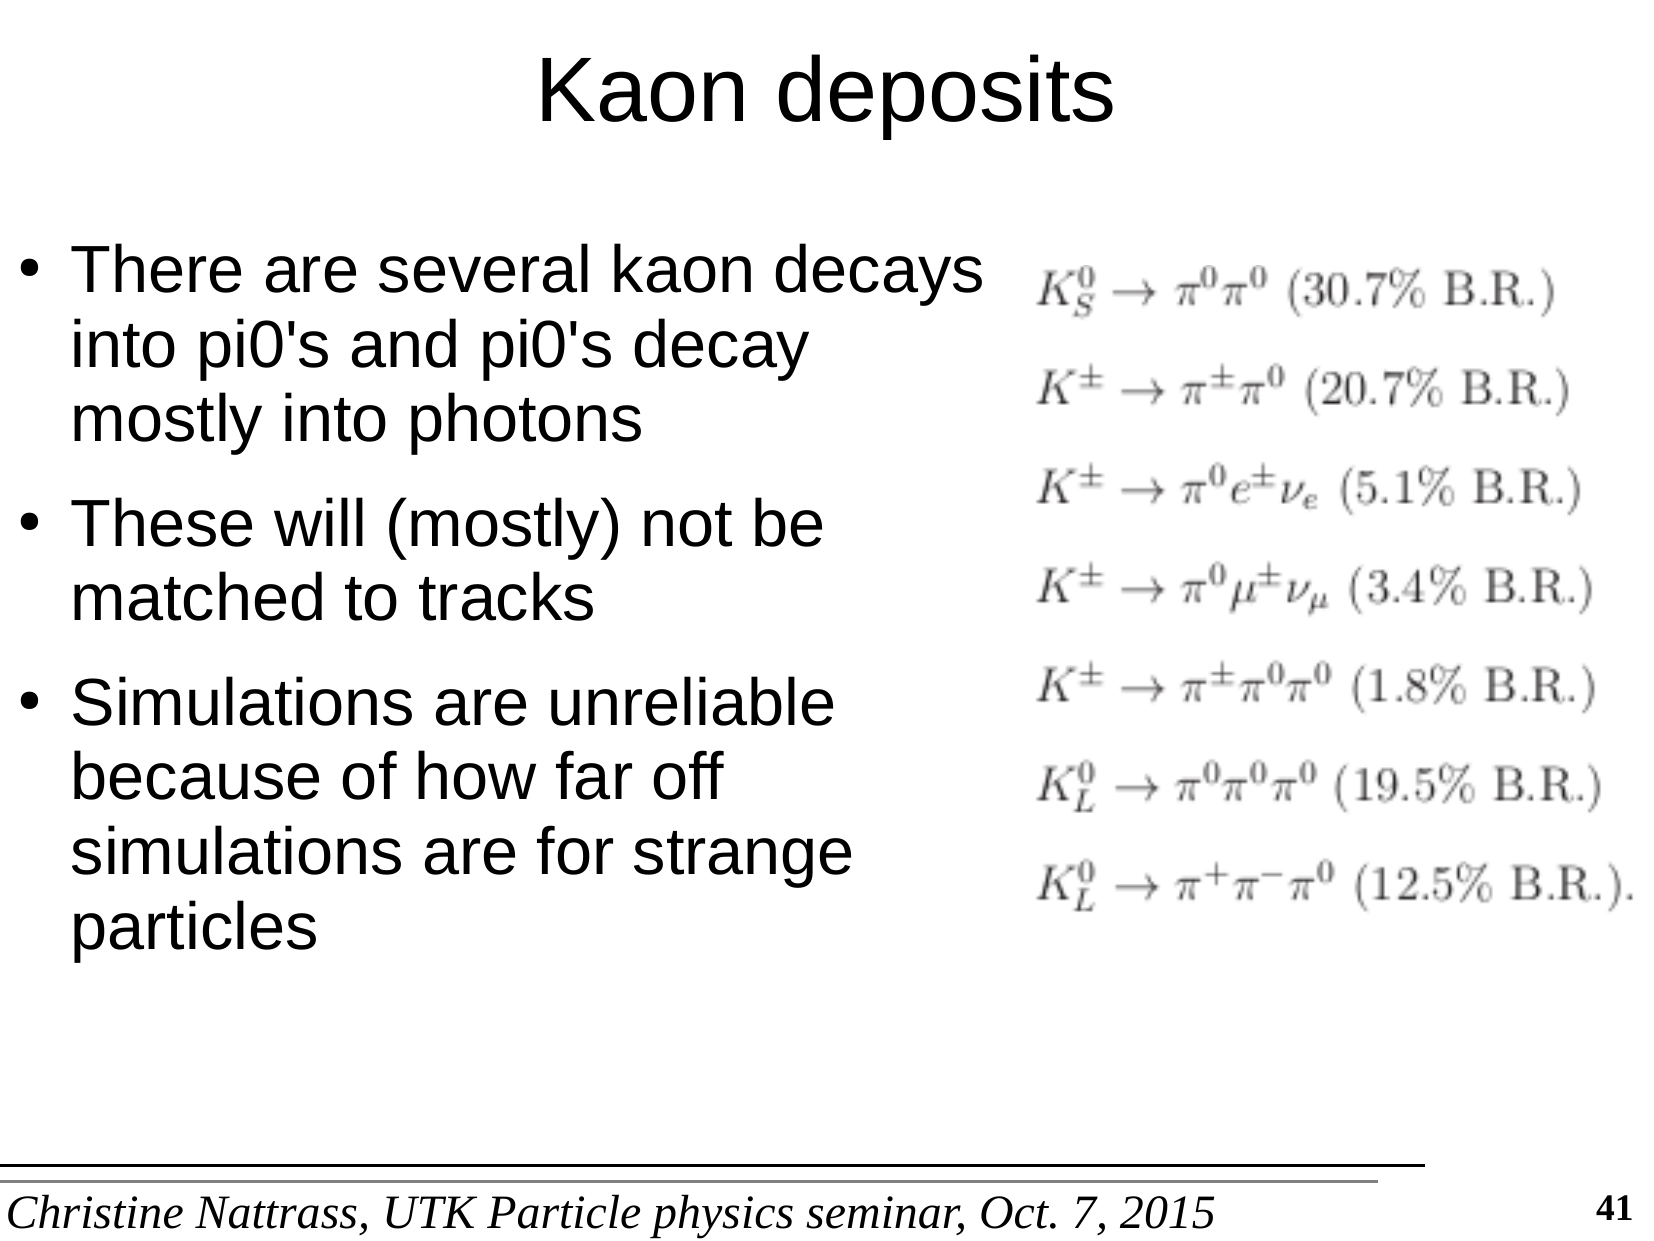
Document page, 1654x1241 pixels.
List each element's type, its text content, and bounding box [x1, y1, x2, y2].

picture [1035, 265, 1636, 916]
title Kaon deposits [82, 31, 1571, 148]
list There are several kaon decays into pi0's and pi0's decay mostly into photons These will (mostly) not be matched to tracks Simulations are unreliable because of how far off simulations are for strange particles [0, 231, 1021, 1147]
